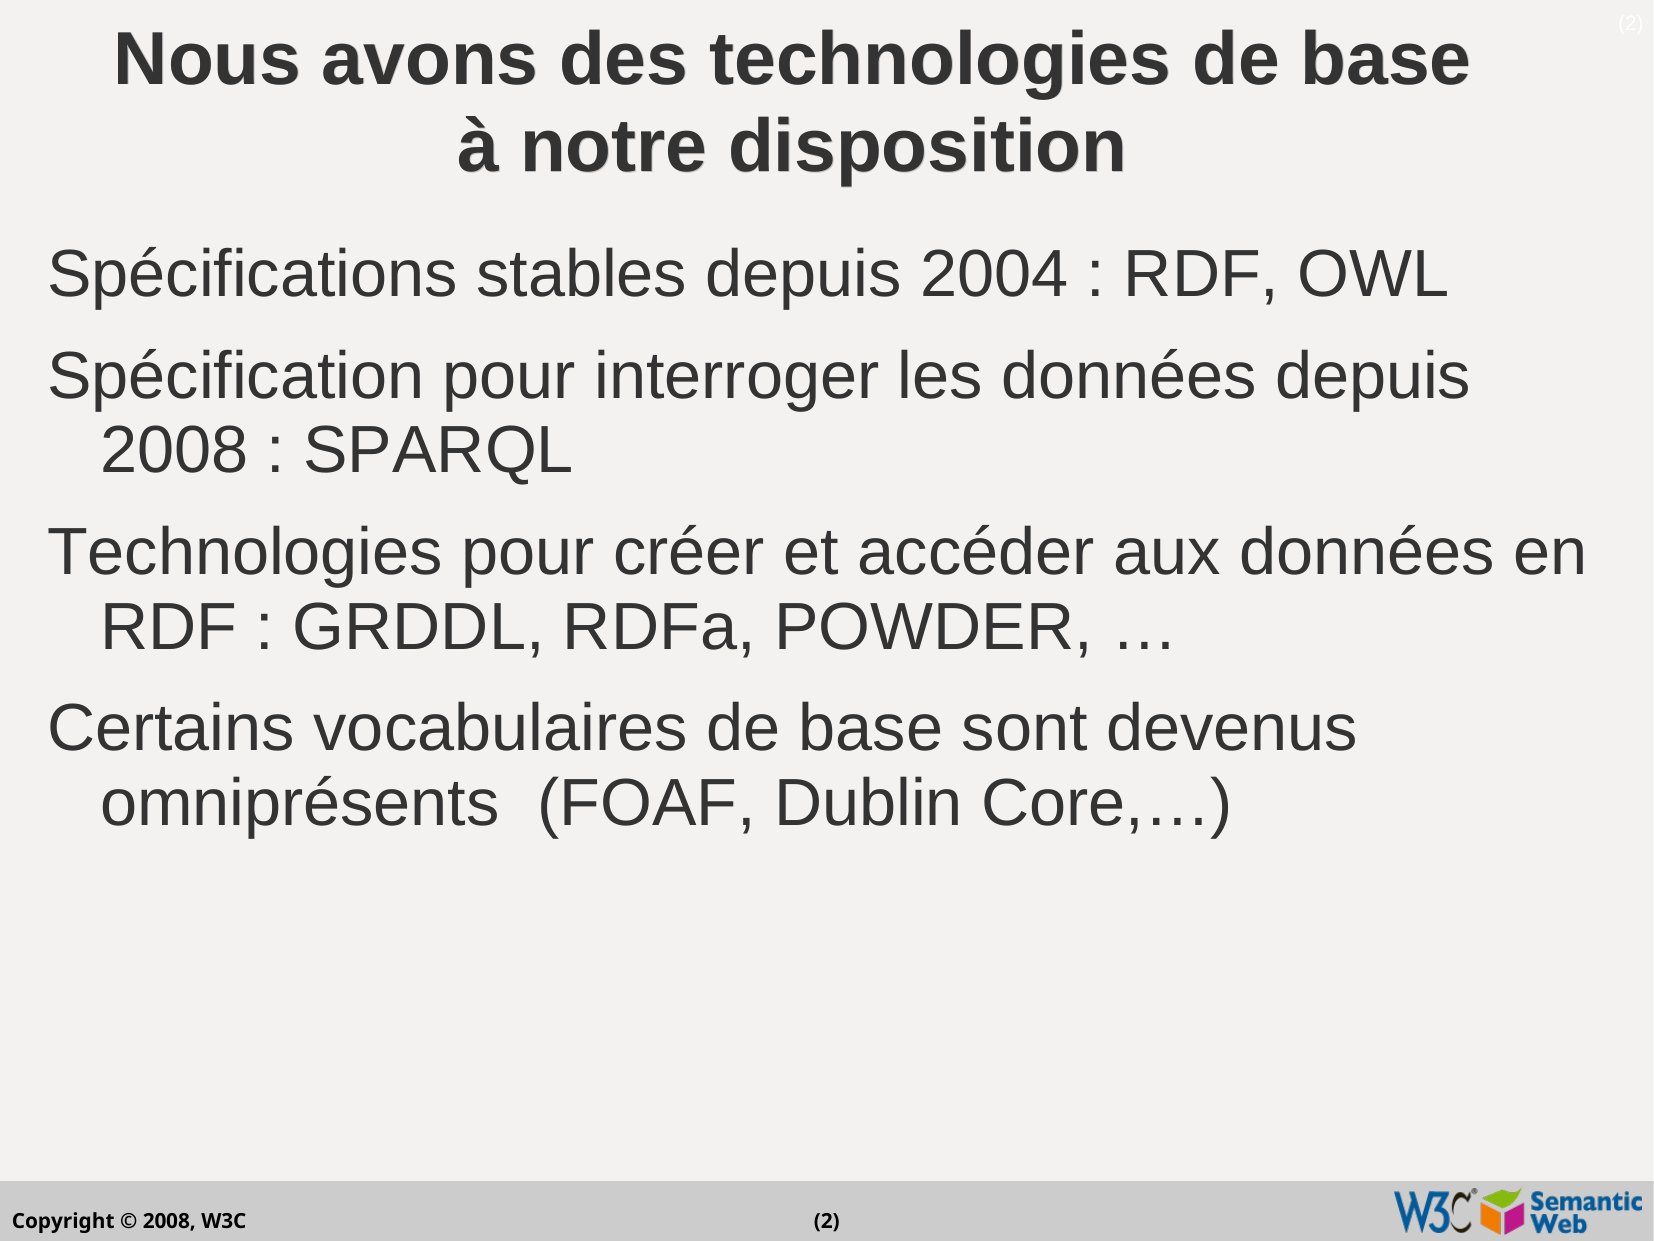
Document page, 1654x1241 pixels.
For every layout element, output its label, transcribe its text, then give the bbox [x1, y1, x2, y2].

title Nous avons des technologies de base à notre disposition [93, 14, 1493, 187]
list Spécifications stables depuis 2004 : RDF, OWL Spécification pour interroger les données depuis 2008 : SPARQL Technologies pour créer et accéder aux données en RDF : GRDDL, RDFa, POWDER, … Certains vocabulaires de base sont devenus omniprésents (FOAF, Dublin Core,…) [29, 236, 1624, 1207]
picture [1394, 1185, 1642, 1235]
